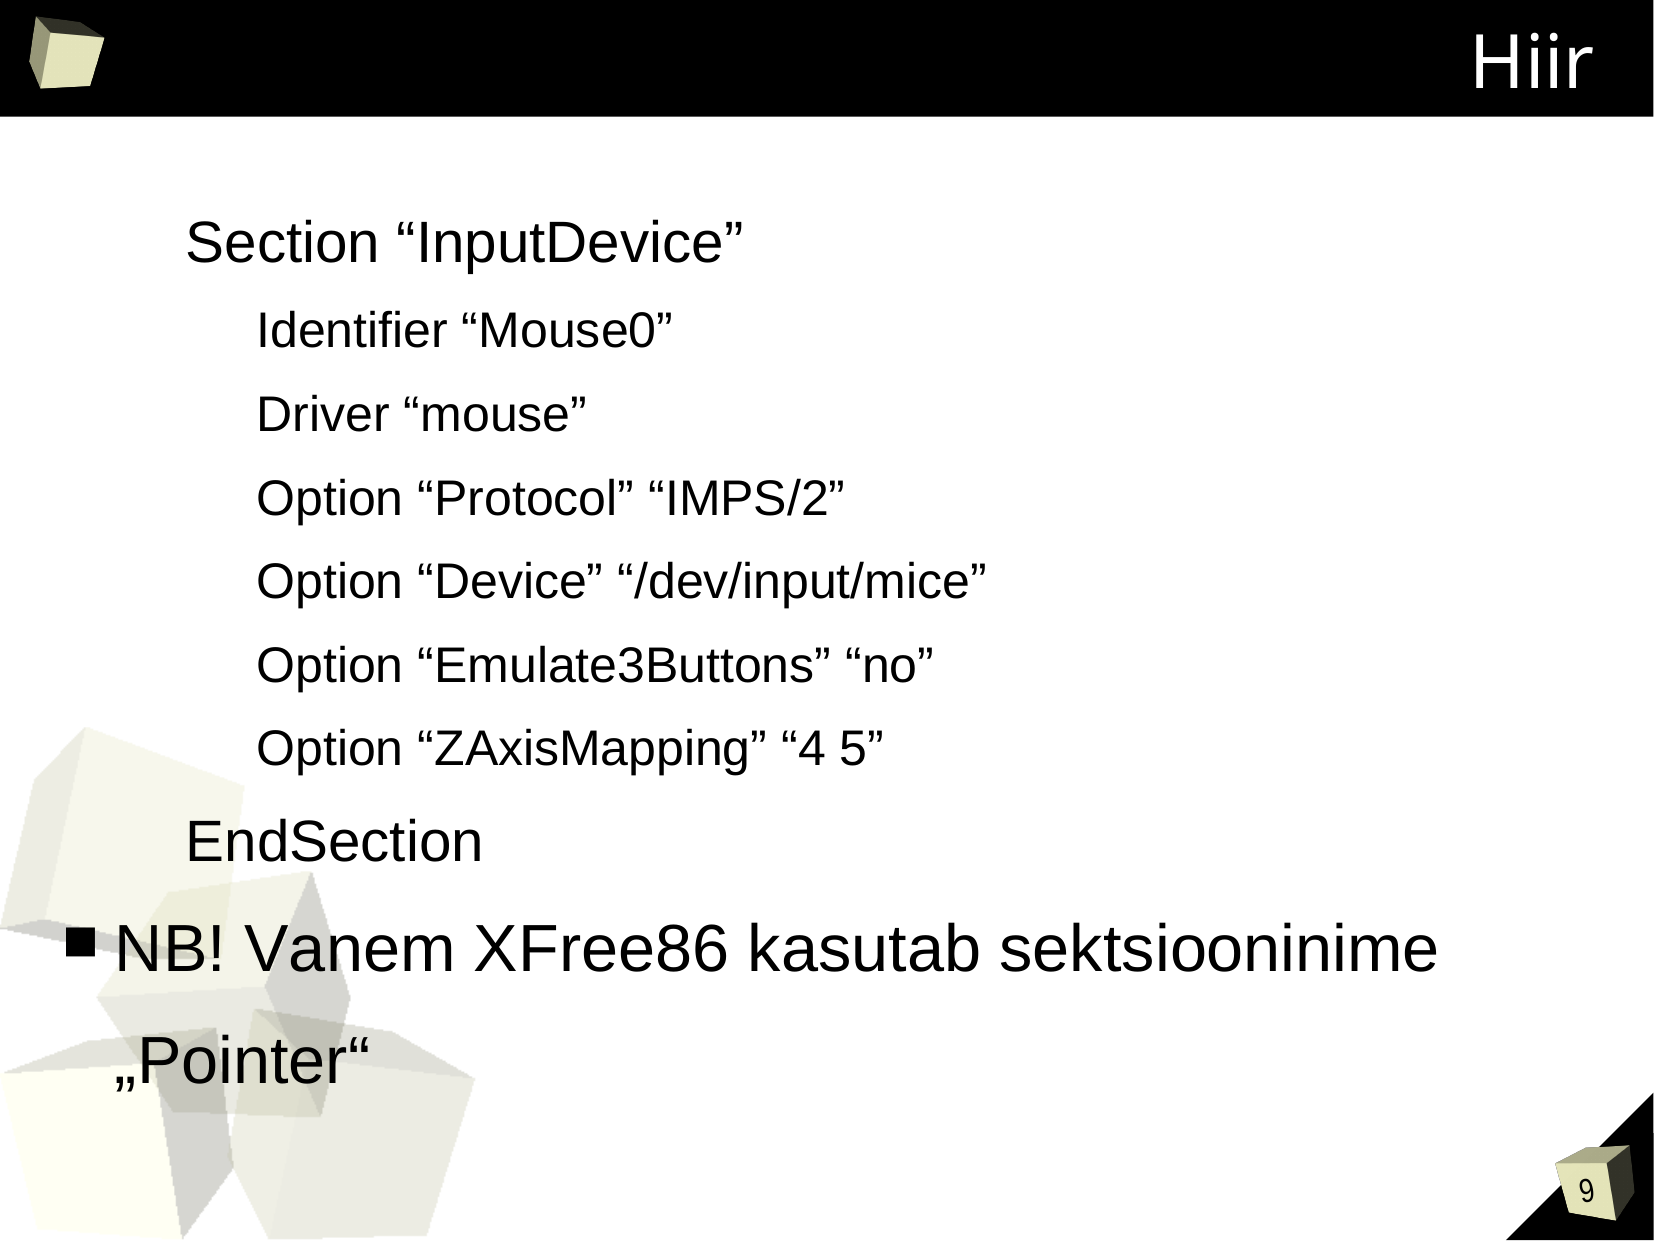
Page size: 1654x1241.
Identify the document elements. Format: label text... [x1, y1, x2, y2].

title Hiir [118, 0, 1595, 119]
picture [0, 726, 477, 1241]
list Section “InputDevice” Identifier “Mouse0” Driver “mouse” Option “Protocol” “IMPS/2” Option “Device” “/dev/input/mice” Option “Emulate3Buttons” “no” Option “ZAxisMapping” “4 5” EndSection NB! Vanem XFree86 kasutab sektsiooninime „Pointer“ [44, 177, 1611, 1214]
